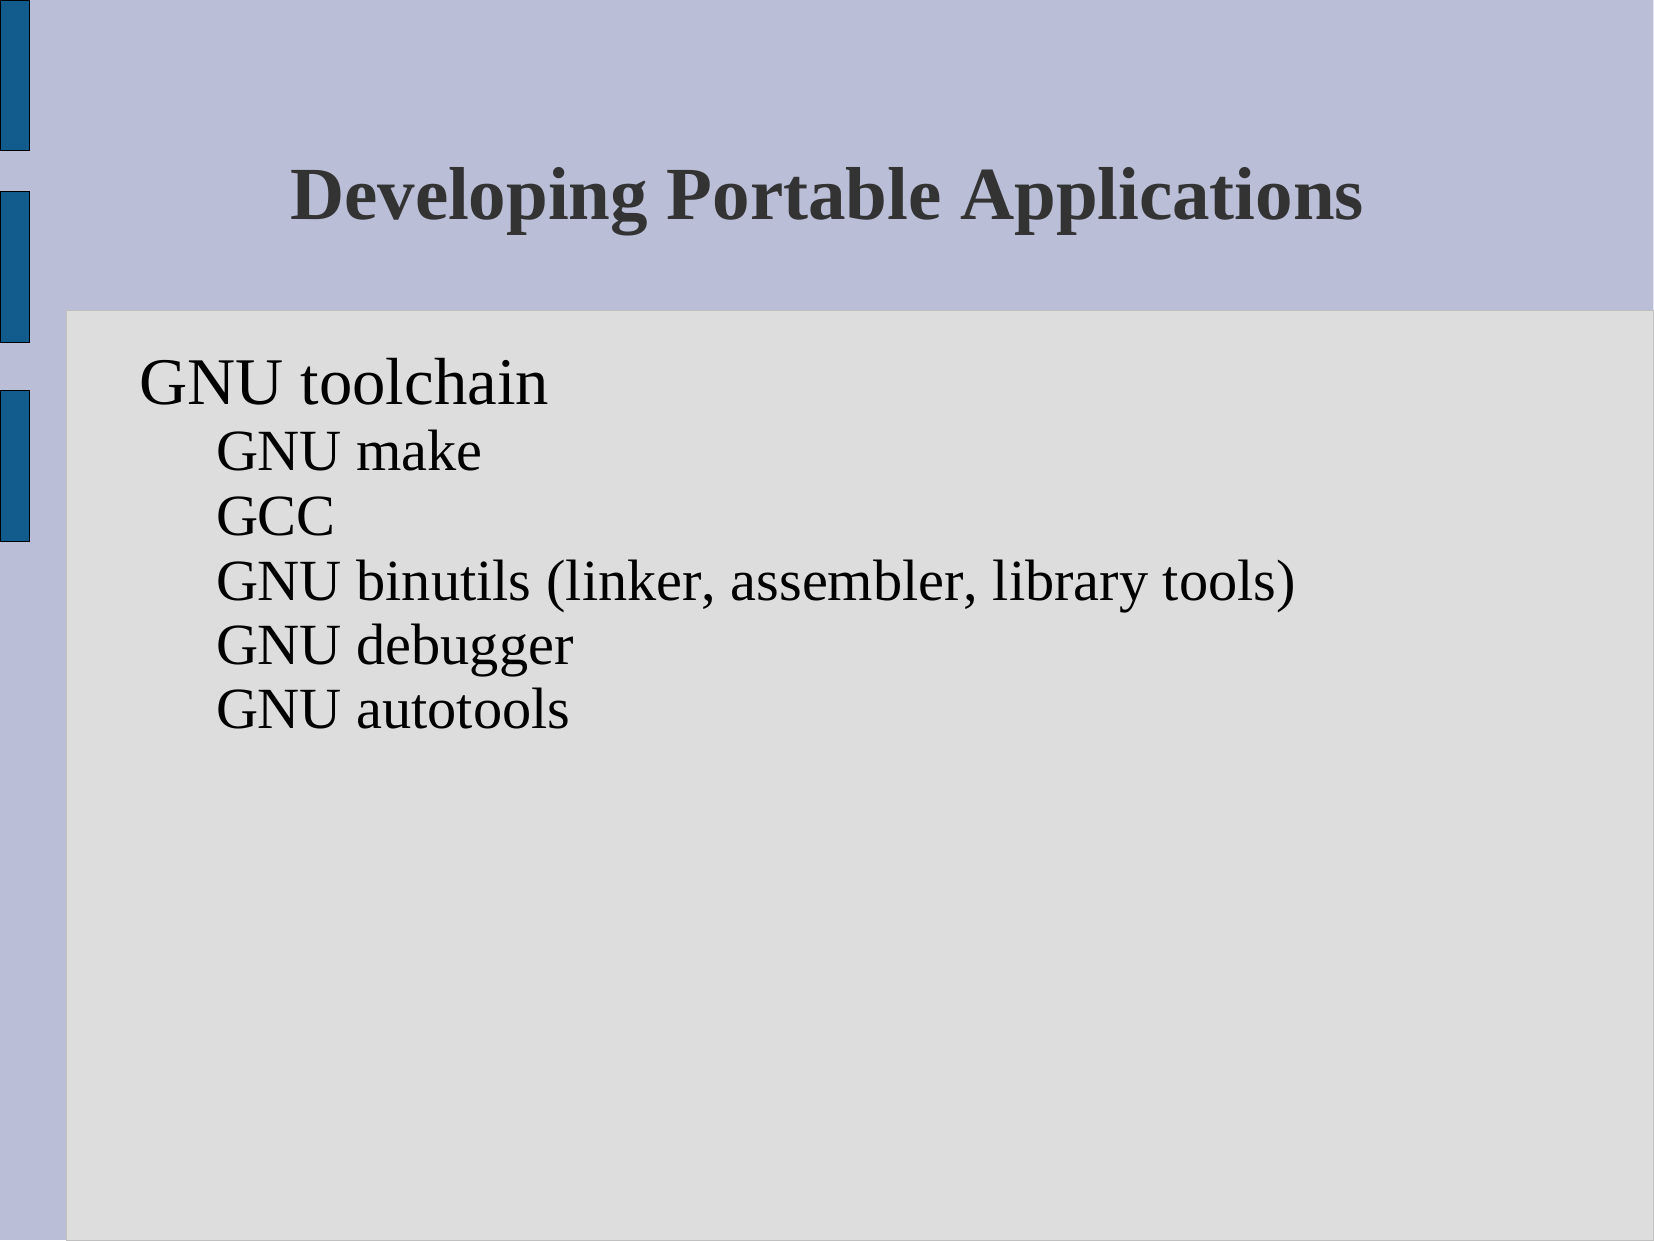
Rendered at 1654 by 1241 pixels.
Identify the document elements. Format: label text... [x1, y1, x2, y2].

title Developing Portable Applications [121, 98, 1534, 291]
list GNU toolchain GNU make GCC GNU binutils (linker, assembler, library tools) GNU debugger GNU autotools [121, 344, 1534, 1112]
